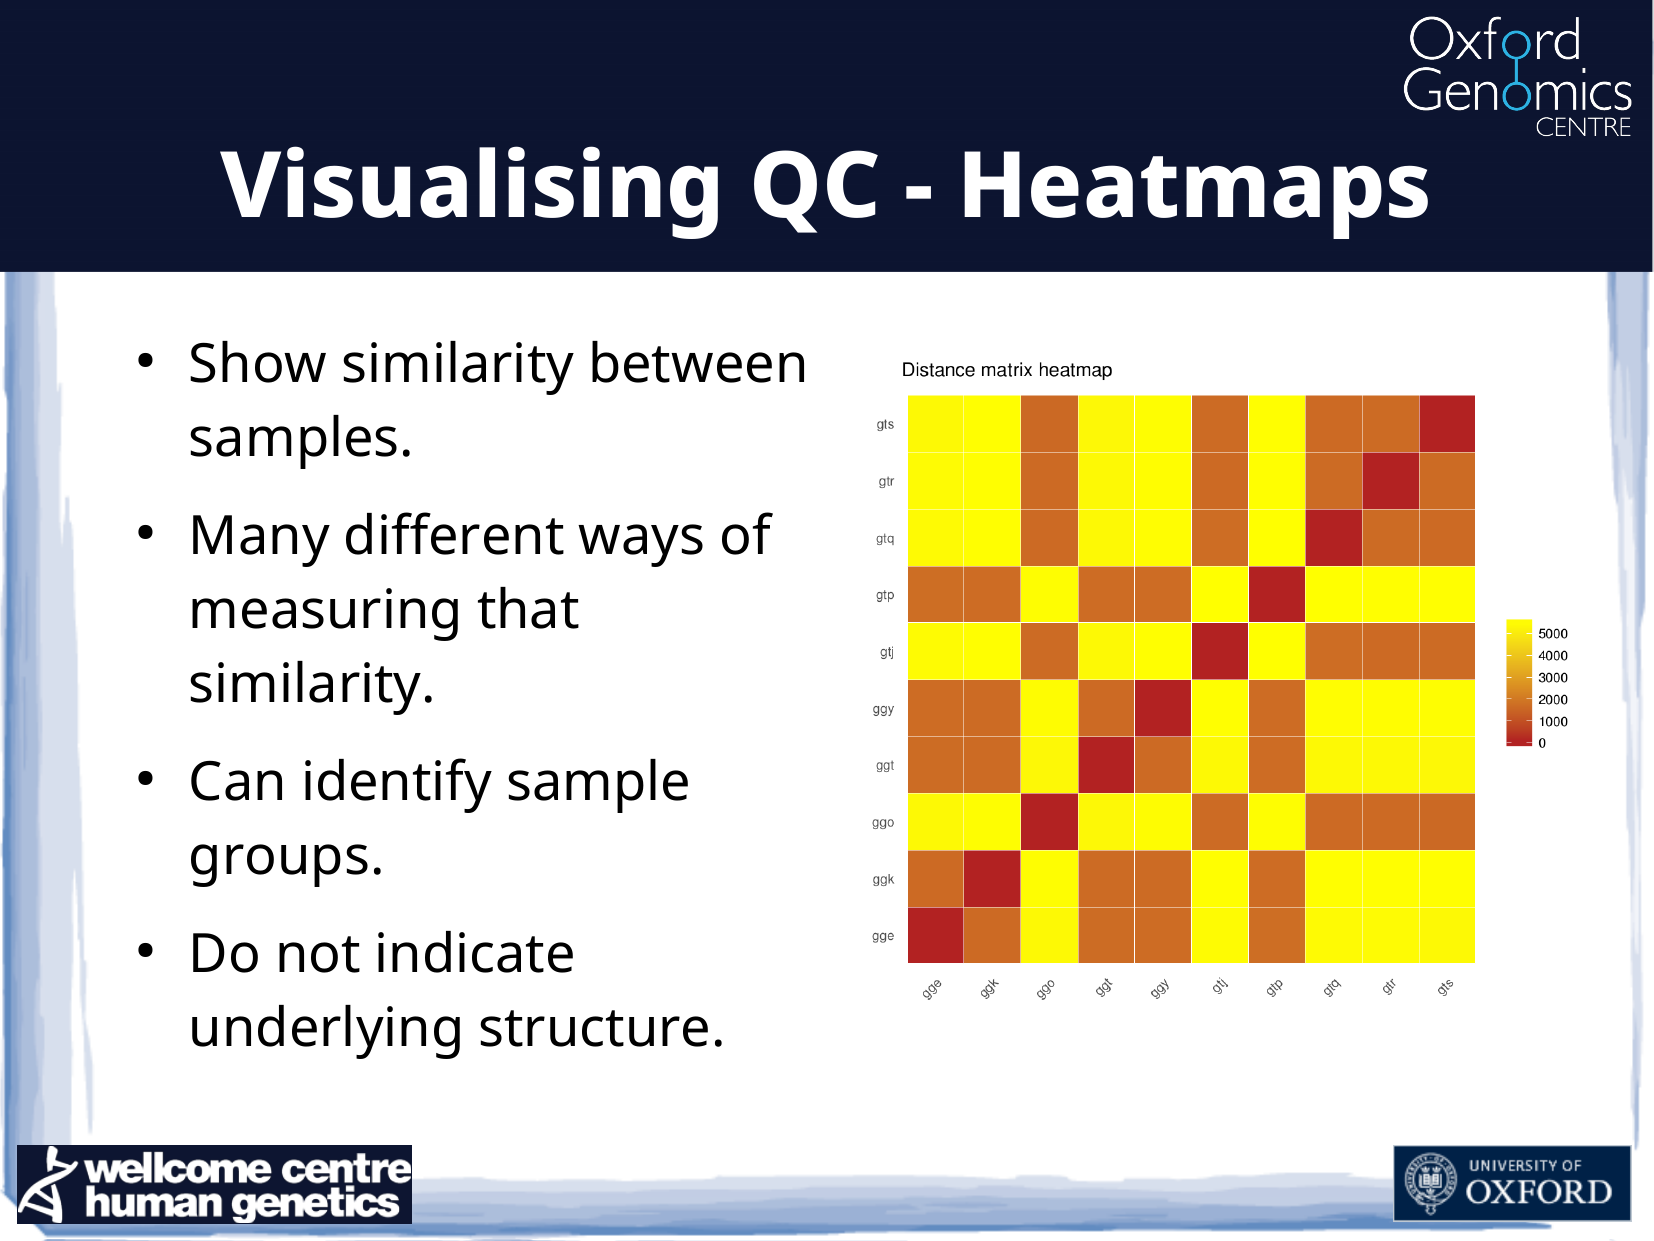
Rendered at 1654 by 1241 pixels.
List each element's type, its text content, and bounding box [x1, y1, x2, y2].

picture [0, 0, 1654, 1241]
title Visualising QC - Heatmaps [82, 78, 1571, 287]
list Show similarity between samples. Many different ways of measuring that similarity. Can identify sample groups. Do not indicate underlying structure. [118, 324, 828, 1045]
